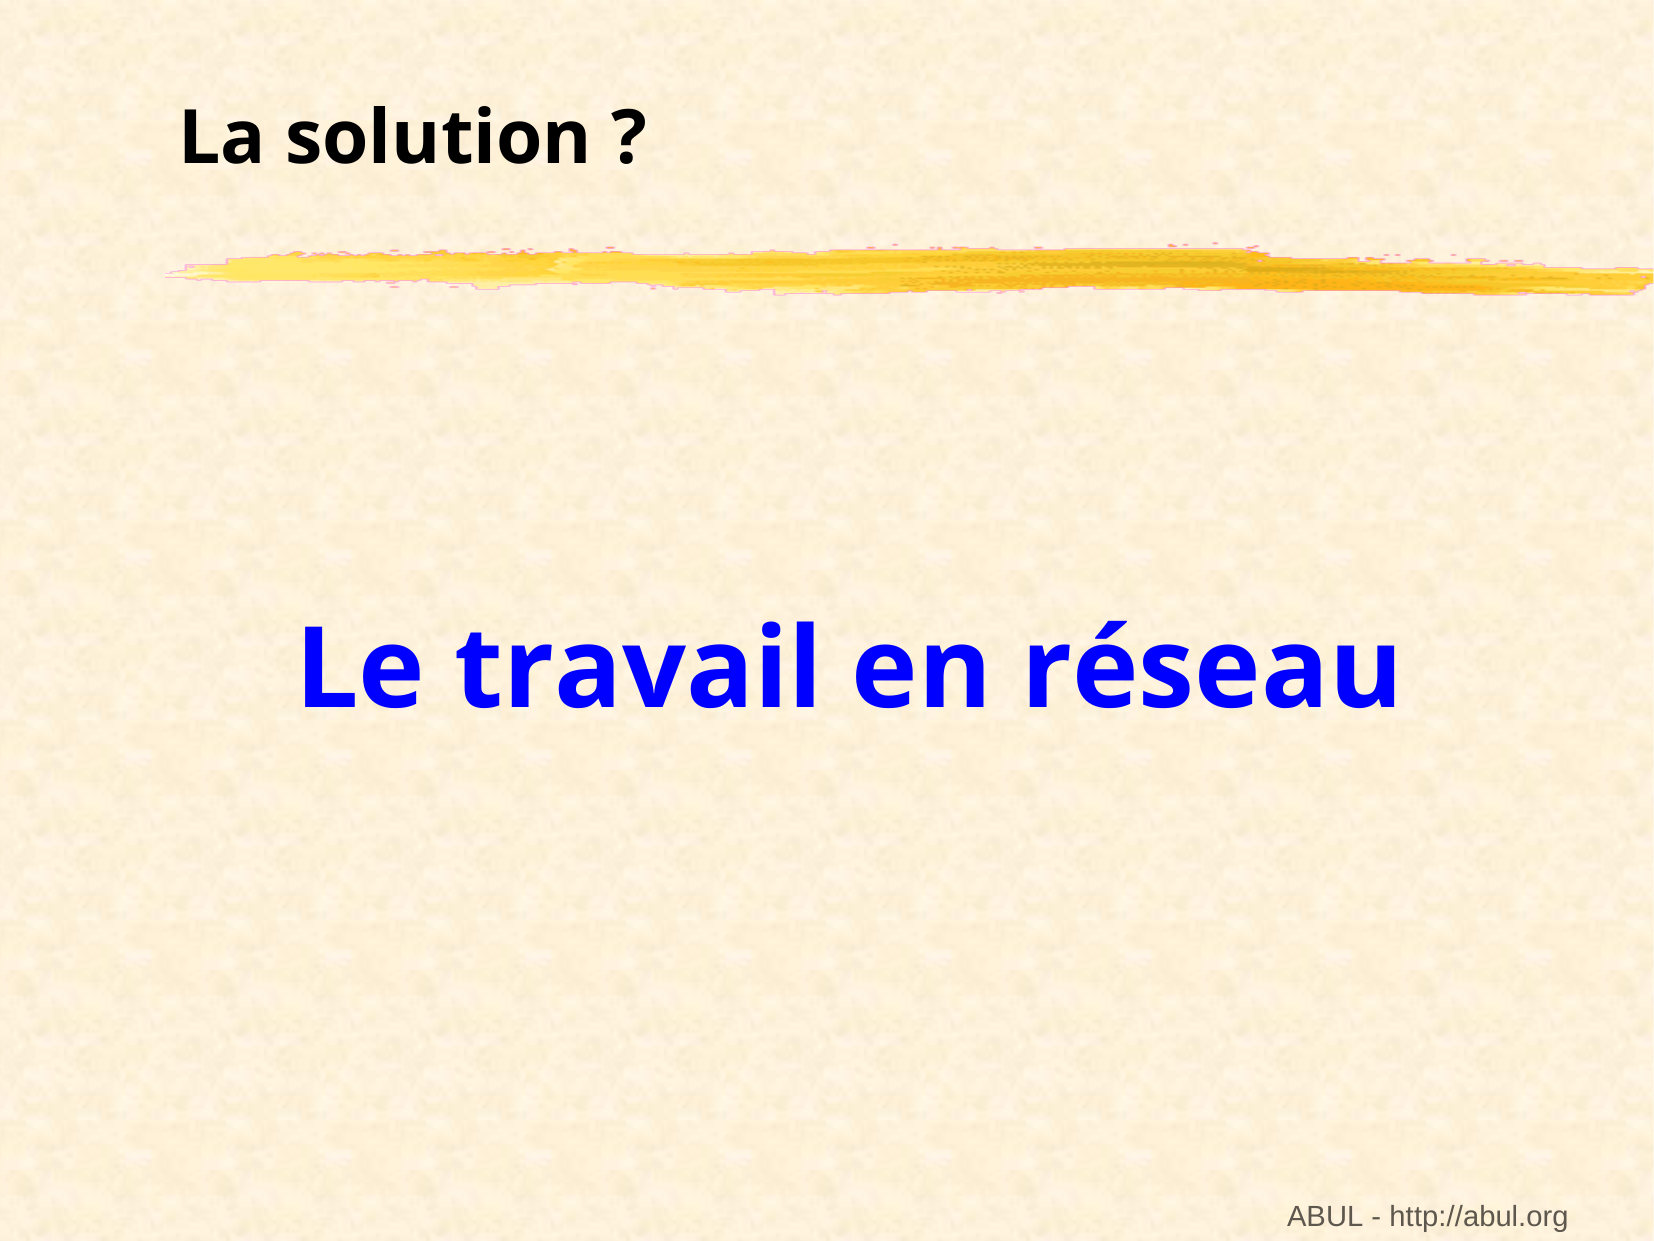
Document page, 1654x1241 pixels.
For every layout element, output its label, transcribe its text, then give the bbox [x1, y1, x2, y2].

picture [0, 0, 1654, 1241]
title La solution ? [163, 31, 1556, 239]
title Le travail en réseau [153, 561, 1546, 768]
